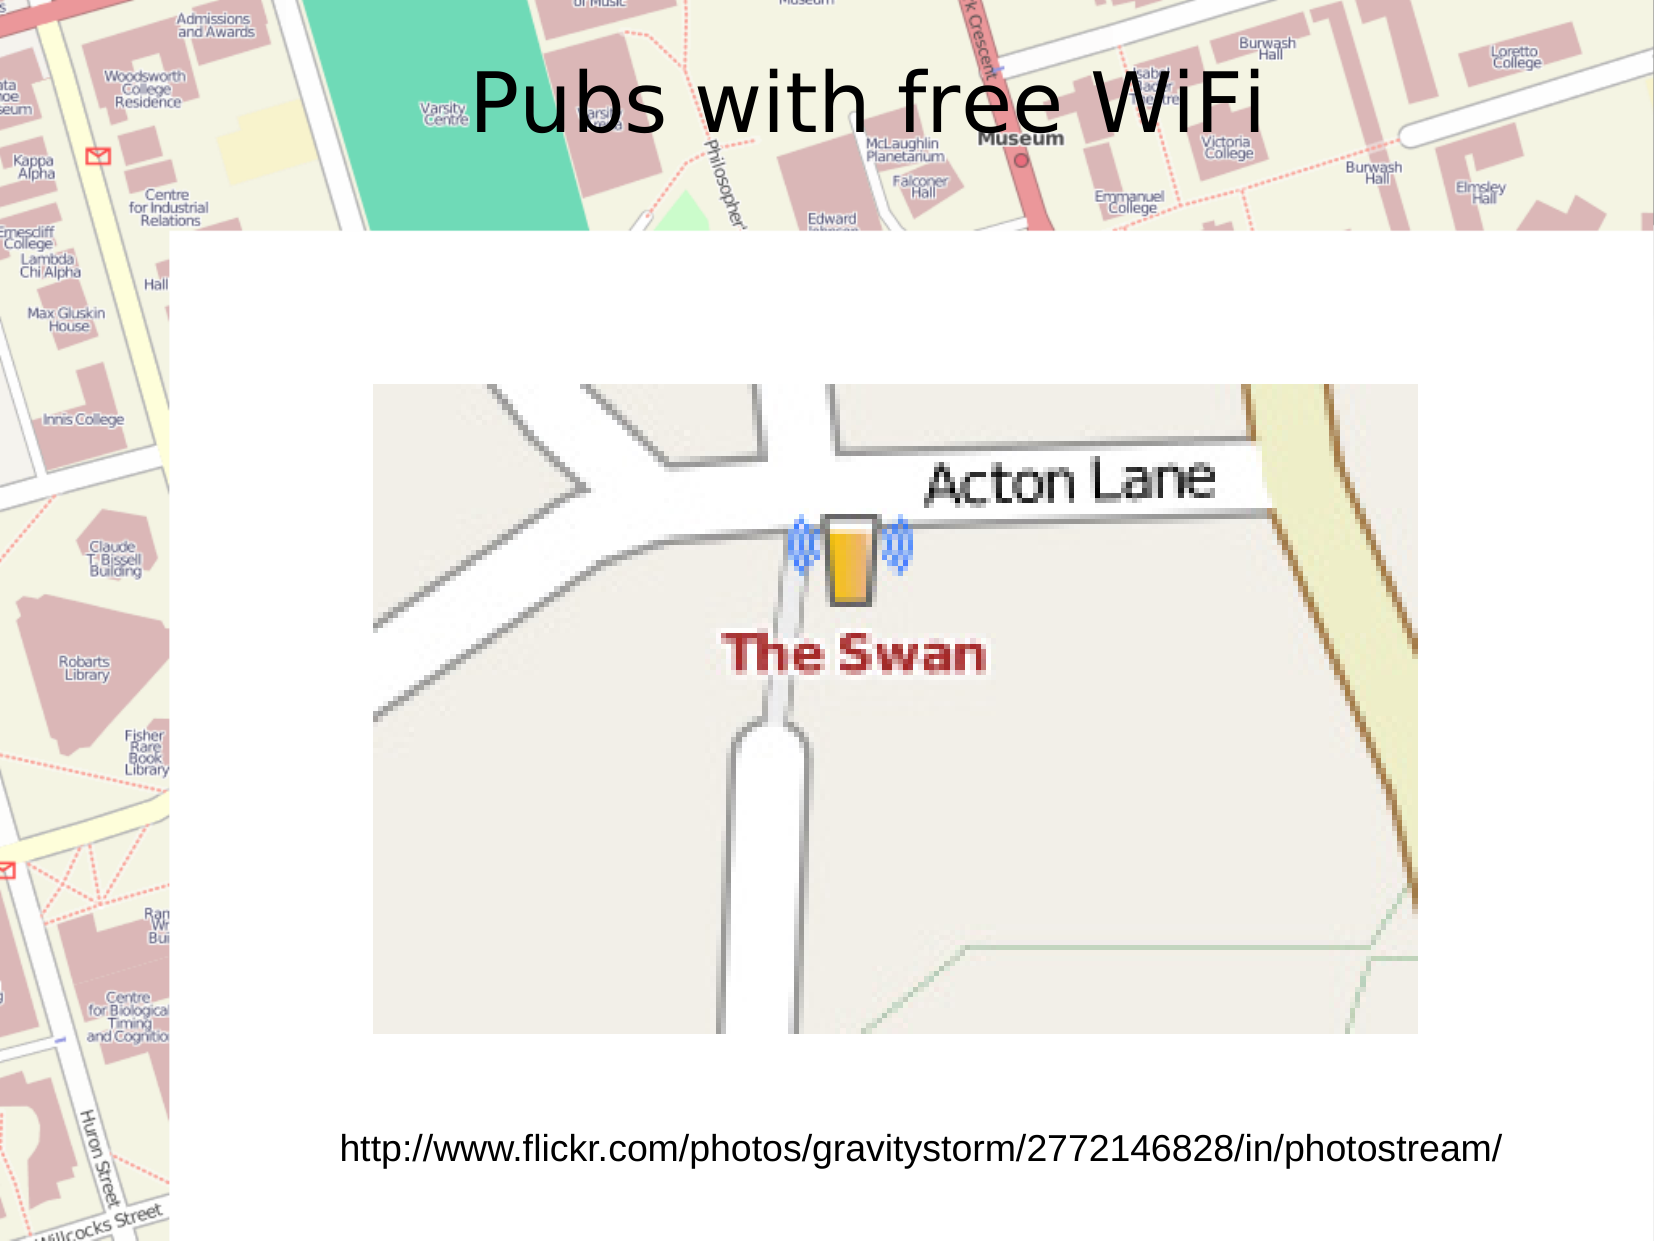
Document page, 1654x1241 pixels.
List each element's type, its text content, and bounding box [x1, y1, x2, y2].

title Pubs with free WiFi [124, 7, 1613, 200]
text_box http://www.flickr.com/photos/gravitystorm/2772146828/in/photostream/ [324, 1119, 1511, 1191]
picture [0, 0, 1654, 1241]
